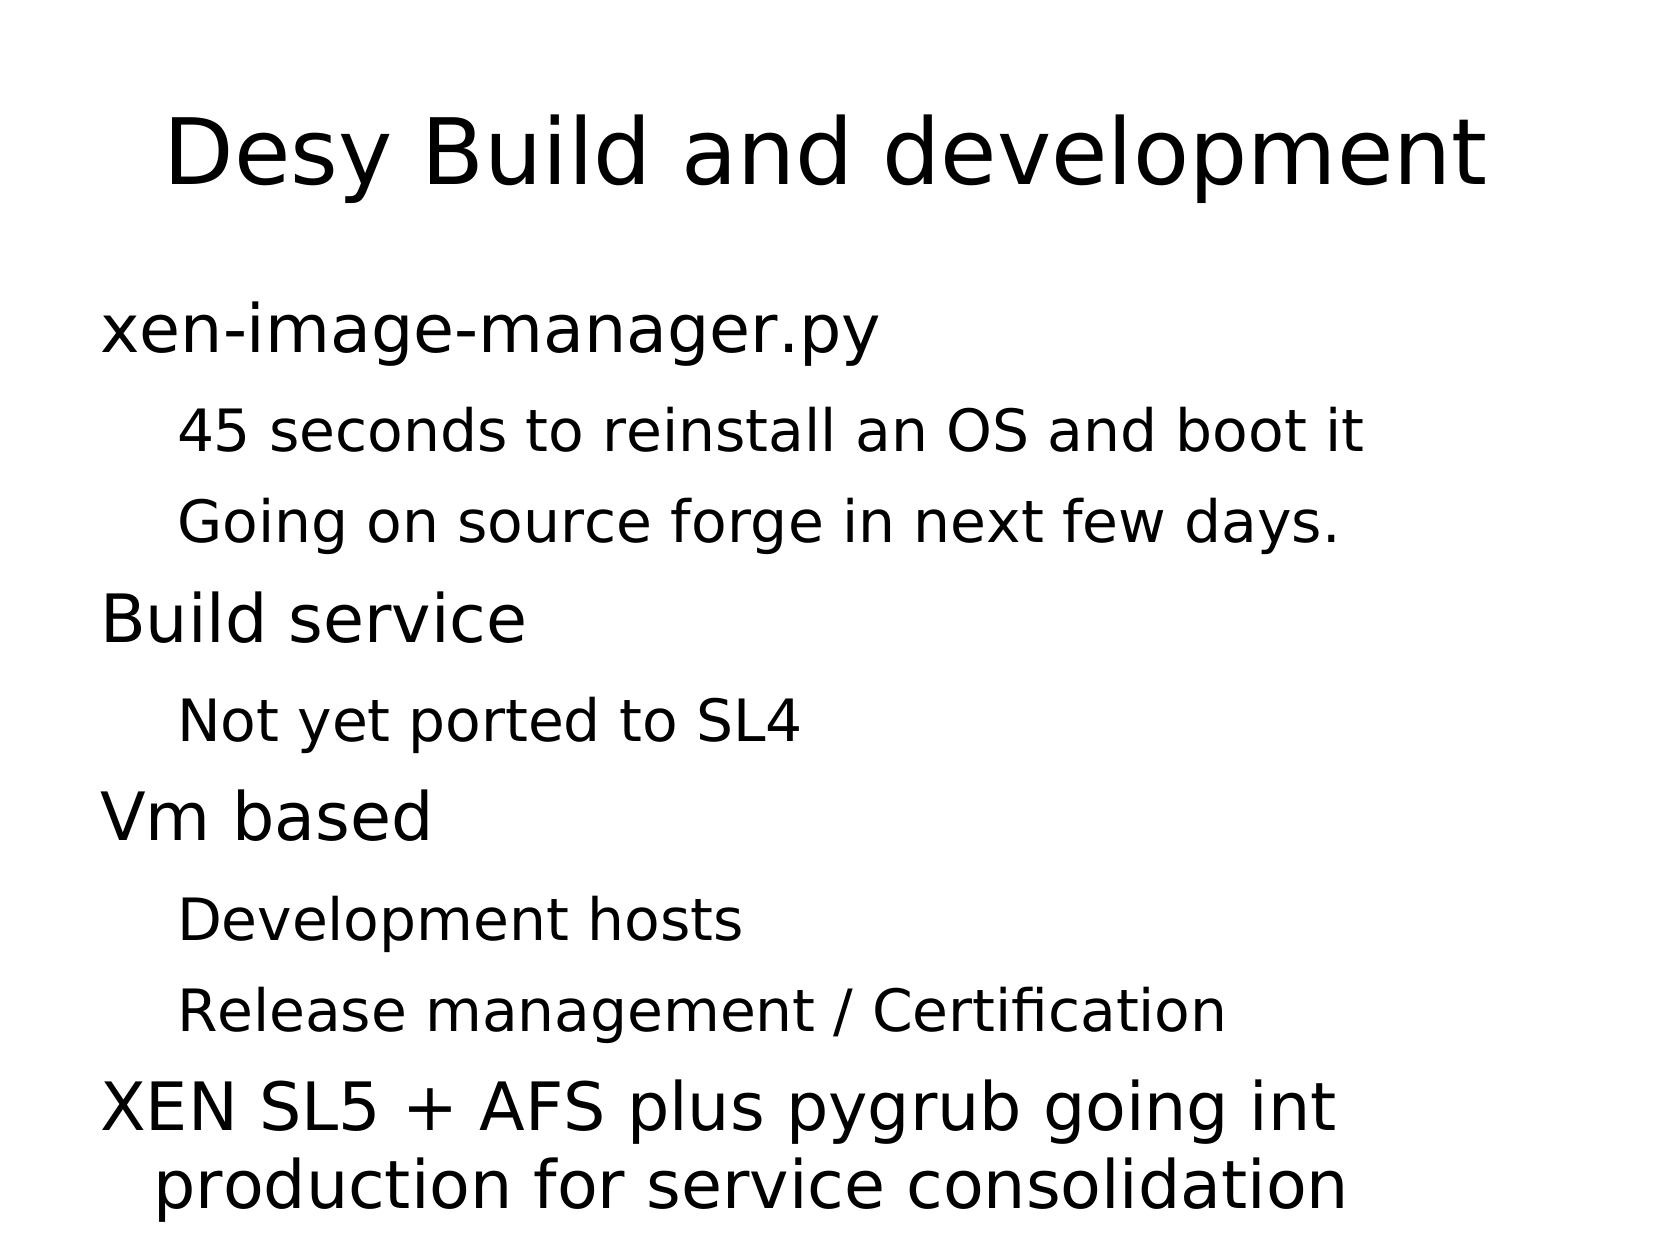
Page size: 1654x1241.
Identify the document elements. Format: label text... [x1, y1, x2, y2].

title Desy Build and development [82, 56, 1571, 250]
list xen-image-manager.py 45 seconds to reinstall an OS and boot it Going on source forge in next few days. Build service Not yet ported to SL4 Vm based Development hosts Release management / Certification XEN SL5 + AFS plus pygrub going int production for service consolidation [82, 290, 1571, 1225]
